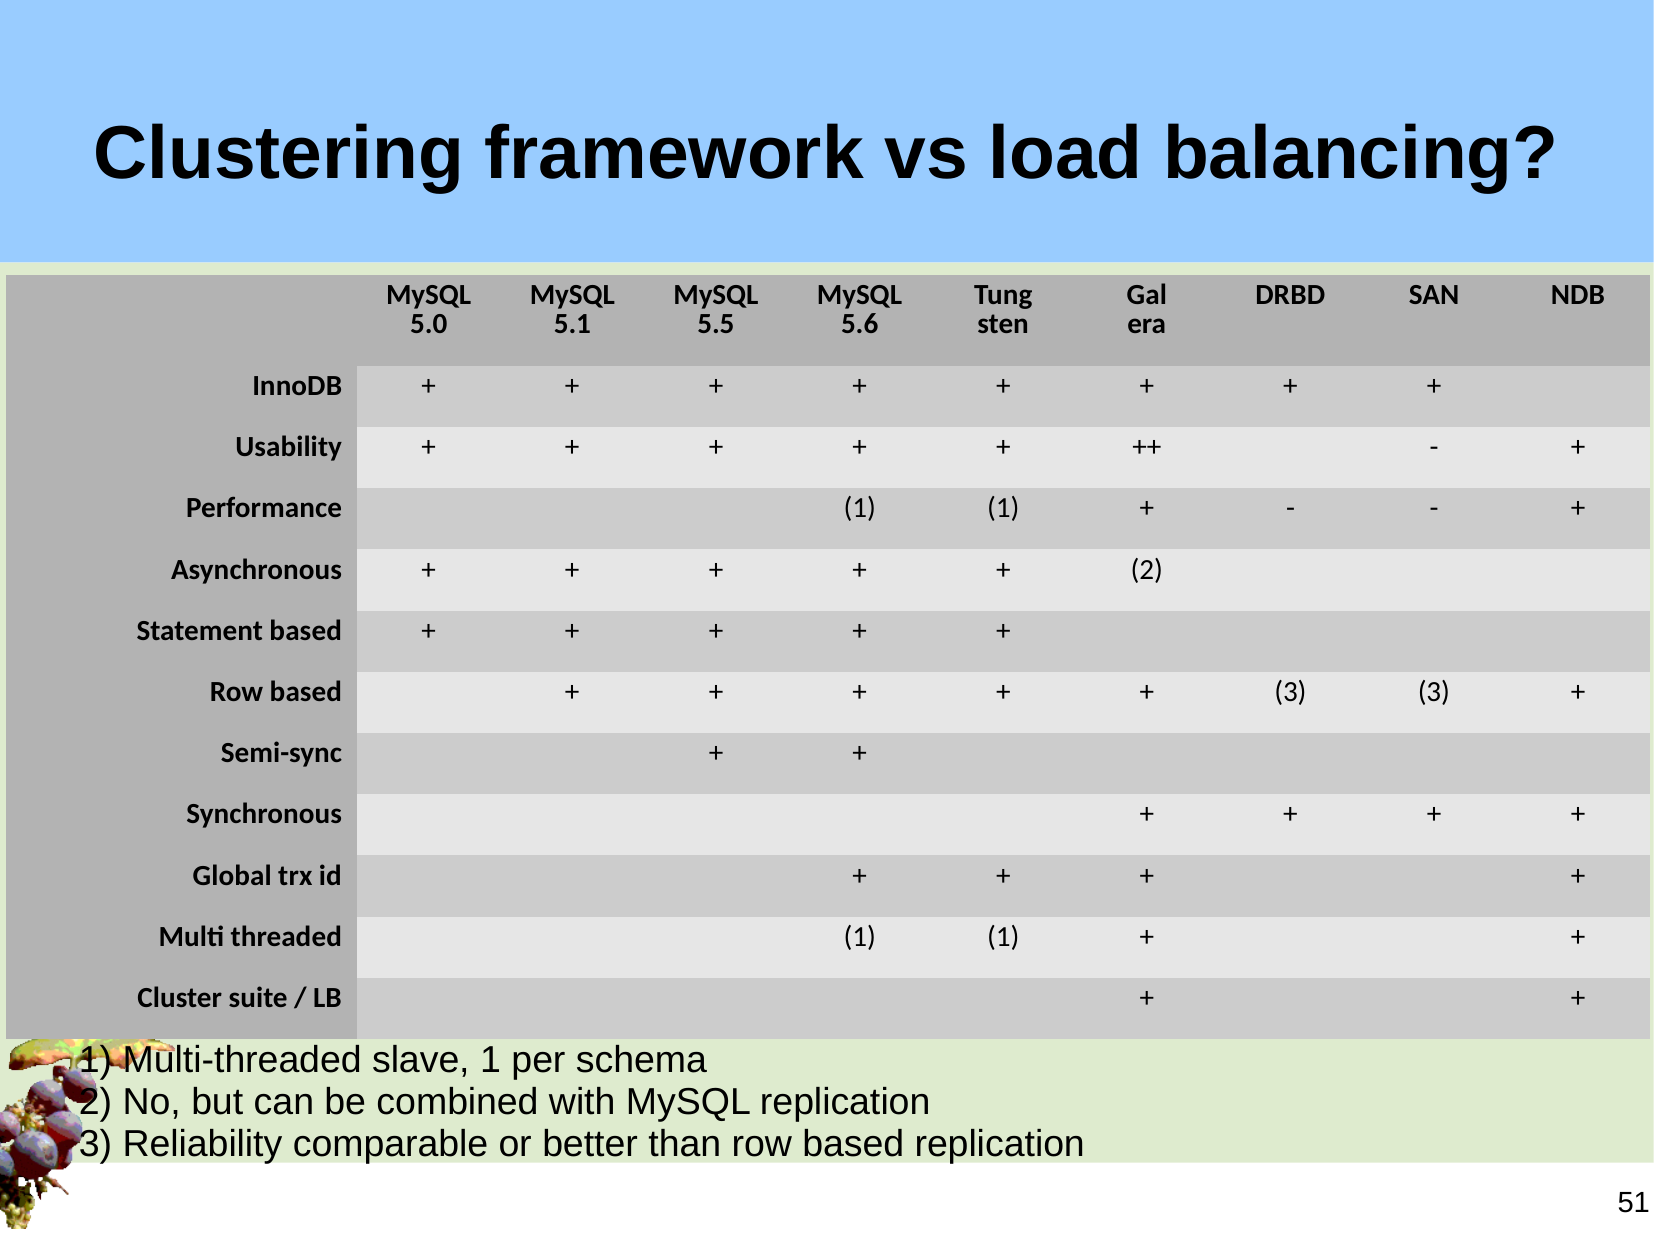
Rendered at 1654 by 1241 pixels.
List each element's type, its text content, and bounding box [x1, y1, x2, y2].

table_cell + [1219, 794, 1362, 855]
table_header MySQL 5.6 [788, 275, 931, 366]
table_cell + [931, 672, 1075, 733]
table_cell + [644, 733, 788, 794]
table_cell + [357, 366, 501, 427]
table_cell + [788, 366, 931, 427]
table_cell + [1506, 672, 1650, 733]
table_cell + [1075, 978, 1219, 1038]
table_cell + [788, 549, 931, 611]
table_cell [1506, 549, 1650, 611]
table_cell [931, 978, 1075, 1038]
table_cell + [931, 855, 1075, 917]
table_cell + [1506, 794, 1650, 855]
table_cell (1) [931, 488, 1075, 549]
table_cell [357, 794, 501, 855]
table_cell ++ [1075, 427, 1219, 488]
table_cell [1219, 611, 1362, 672]
table_cell + [931, 611, 1075, 672]
table_cell Usability [6, 427, 357, 488]
table_cell InnoDB [6, 366, 357, 427]
table_cell [357, 978, 501, 1038]
table_cell + [788, 427, 931, 488]
table_cell - [1219, 488, 1362, 549]
table_cell (3) [1219, 672, 1362, 733]
table_cell [1362, 611, 1506, 672]
table_cell + [1075, 488, 1219, 549]
table_cell [1362, 549, 1506, 611]
table_cell [1506, 611, 1650, 672]
table_cell + [931, 366, 1075, 427]
table_cell + [1219, 366, 1362, 427]
table_cell [501, 978, 644, 1038]
table_cell + [357, 549, 501, 611]
table_cell + [1075, 366, 1219, 427]
table_cell + [1506, 427, 1650, 488]
table_cell + [644, 366, 788, 427]
table_cell + [501, 672, 644, 733]
table_header DRBD [1219, 275, 1362, 366]
table_cell [501, 917, 644, 978]
table_cell [1362, 978, 1506, 1038]
table_cell [644, 978, 788, 1038]
table_cell + [1362, 366, 1506, 427]
table_cell [1075, 611, 1219, 672]
table_cell [501, 855, 644, 917]
table_cell [931, 794, 1075, 855]
table_cell Performance [6, 488, 357, 549]
table_cell + [1075, 794, 1219, 855]
table_cell [1362, 917, 1506, 978]
table_cell + [1075, 855, 1219, 917]
table_cell [501, 733, 644, 794]
picture [0, 990, 188, 1229]
table_cell Semi-sync [6, 733, 357, 794]
table_cell [357, 672, 501, 733]
table_cell [644, 917, 788, 978]
table_cell Asynchronous [6, 549, 357, 611]
table_cell + [644, 672, 788, 733]
table_header MySQL 5.1 [501, 275, 644, 366]
table_cell Statement based [6, 611, 357, 672]
list 1) Multi-threaded slave, 1 per schema 2) No, but can be combined with MySQL replication 3) Reliability comparable or better than row based replication [8, 1038, 1583, 1165]
table_cell [501, 794, 644, 855]
table_header [6, 275, 357, 366]
table_cell (1) [931, 917, 1075, 978]
table_cell Cluster suite / LB [6, 978, 357, 1039]
table_cell [1219, 549, 1362, 611]
table_cell Multi threaded [6, 917, 357, 978]
table_cell [501, 488, 644, 549]
table_cell [788, 978, 931, 1038]
table_cell [1506, 366, 1650, 427]
table_cell [357, 917, 501, 978]
table_cell [357, 488, 501, 549]
table_cell [644, 855, 788, 917]
table_cell (2) [1075, 549, 1219, 611]
table_cell (1) [788, 488, 931, 549]
table_cell - [1362, 488, 1506, 549]
table_cell + [501, 366, 644, 427]
table_cell [1219, 978, 1362, 1038]
table_cell + [501, 549, 644, 611]
table_cell + [788, 733, 931, 794]
table_cell + [1506, 978, 1650, 1039]
table_cell + [788, 672, 931, 733]
table_cell [931, 733, 1075, 794]
table_header MySQL 5.5 [644, 275, 788, 366]
table_header SAN [1362, 275, 1506, 366]
table_cell + [788, 611, 931, 672]
table_cell + [644, 427, 788, 488]
table_cell + [931, 427, 1075, 488]
table_cell + [501, 427, 644, 488]
table_cell - [1362, 427, 1506, 488]
table_cell Row based [6, 672, 357, 733]
table_cell [357, 855, 501, 917]
table_cell [644, 794, 788, 855]
table_cell + [1075, 917, 1219, 978]
table_cell (1) [788, 917, 931, 978]
table_cell + [644, 549, 788, 611]
table_header NDB [1506, 275, 1650, 366]
table_cell Synchronous [6, 794, 357, 855]
table_cell + [357, 611, 501, 672]
table_cell [357, 733, 501, 794]
table_cell [1219, 733, 1362, 794]
table_cell + [1075, 672, 1219, 733]
table_cell Global trx id [6, 855, 357, 917]
table_cell [1362, 733, 1506, 794]
table_cell [1219, 917, 1362, 978]
table_cell + [1362, 794, 1506, 855]
table_cell [644, 488, 788, 549]
table_cell [1506, 733, 1650, 794]
table_cell + [644, 611, 788, 672]
table_cell + [788, 855, 931, 917]
table_cell + [1506, 488, 1650, 549]
table_header MySQL 5.0 [357, 275, 501, 366]
table_header Tung sten [931, 275, 1075, 366]
table_cell [1219, 427, 1362, 488]
table_cell + [931, 549, 1075, 611]
table_cell + [501, 611, 644, 672]
table_cell + [1506, 855, 1650, 917]
table_cell [788, 794, 931, 855]
table_cell [1362, 855, 1506, 917]
table_cell (3) [1362, 672, 1506, 733]
table_cell [1075, 733, 1219, 794]
table_header Gal era [1075, 275, 1219, 366]
table_cell + [1506, 917, 1650, 978]
table_cell [1219, 855, 1362, 917]
title Clustering framework vs load balancing? [82, 49, 1571, 257]
table_cell + [357, 427, 501, 488]
